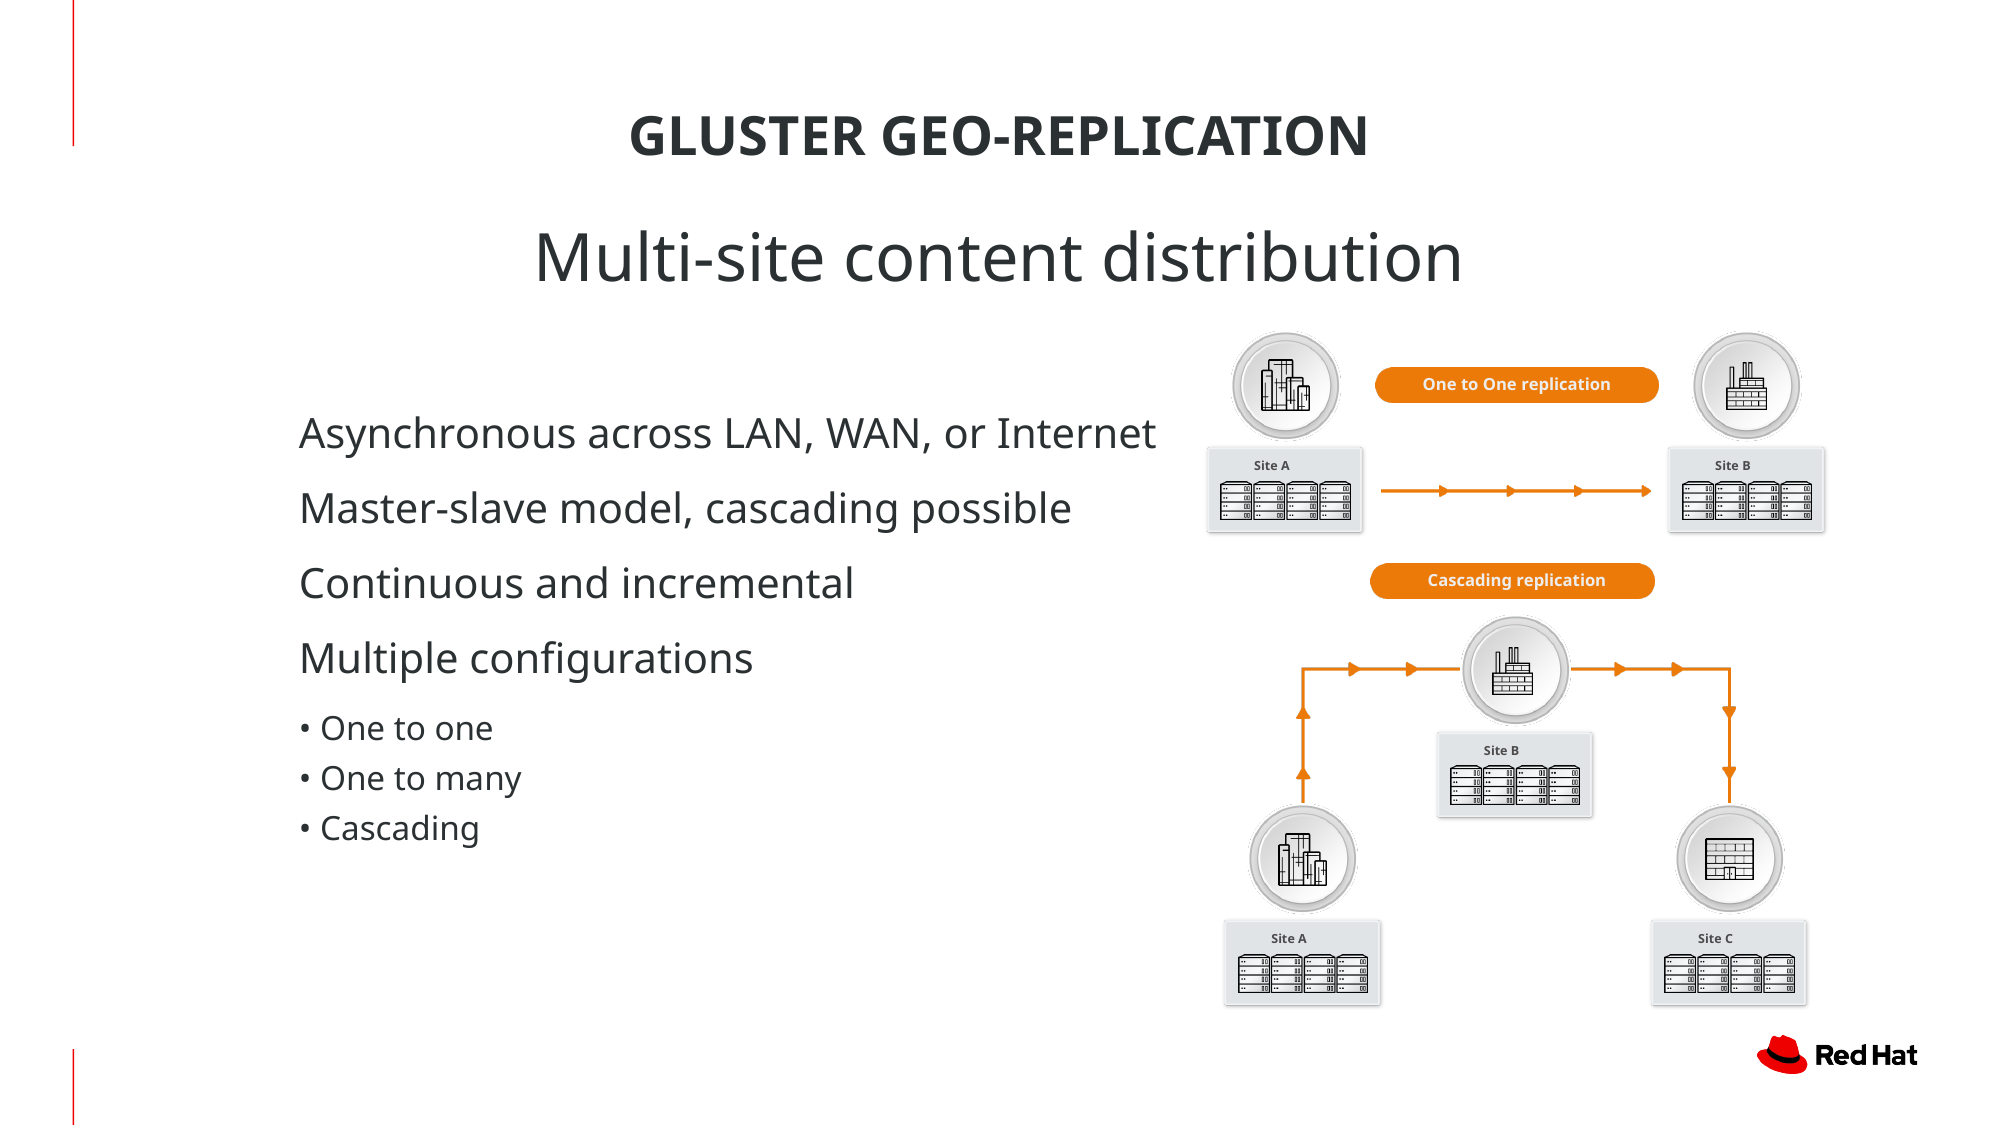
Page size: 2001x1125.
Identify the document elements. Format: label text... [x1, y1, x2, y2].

picture [1381, 485, 1651, 497]
title GLUSTER GEO-REPLICATION [68, 85, 1932, 212]
picture [1219, 614, 1813, 1012]
picture [1370, 563, 1655, 599]
list Multi-site content distribution [351, 212, 1648, 295]
picture [1375, 397, 1659, 403]
text_box Site B [1700, 454, 1793, 477]
text_box Site A [1239, 454, 1332, 477]
text_box One to One replication [1375, 370, 1659, 397]
text_box Cascading replication [1375, 566, 1659, 593]
picture [1757, 1035, 1918, 1074]
text_box Site C [1683, 927, 1776, 950]
text_box Site A [1256, 927, 1349, 950]
picture [1202, 330, 1369, 539]
picture [1663, 330, 1831, 539]
list Asynchronous across LAN, WAN, or Internet Master-slave model, cascading possible Continuous and incremental Multiple configurations • One to one • One to many • Cascading [283, 391, 1196, 723]
text_box Site B [1468, 738, 1562, 762]
